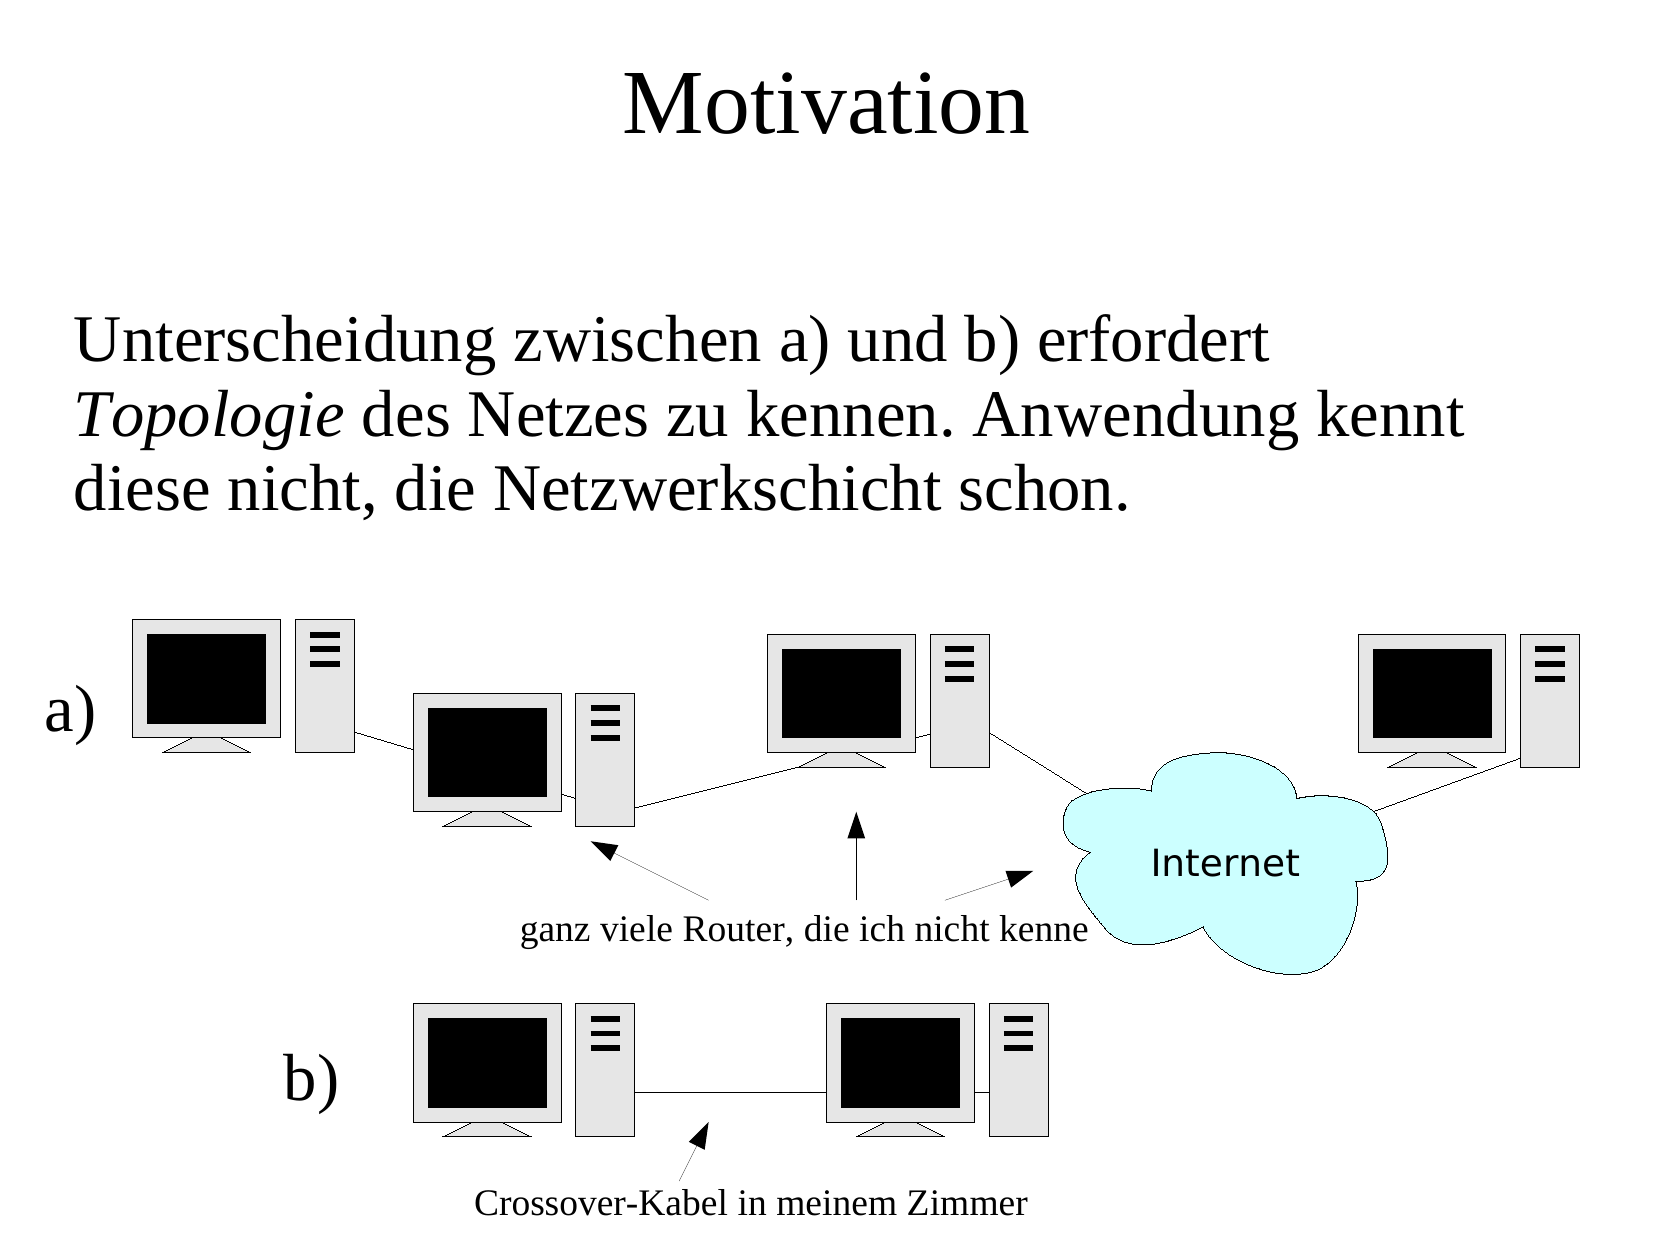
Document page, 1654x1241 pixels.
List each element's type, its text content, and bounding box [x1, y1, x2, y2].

text_box [132, 619, 281, 753]
text_box [413, 1003, 562, 1137]
text_box [989, 1003, 1049, 1137]
text_box [1358, 634, 1506, 768]
text_box [413, 693, 562, 827]
text_box Internet [1063, 752, 1388, 975]
text_box ganz viele Router, die ich nicht kenne [505, 900, 1093, 957]
text_box [575, 693, 635, 827]
text_box [930, 634, 990, 768]
text_box a) [29, 664, 112, 753]
text_box Unterscheidung zwischen a) und b) erfordert Topologie des Netzes zu kennen. Anwendung kennt diese nicht, die Netzwerkschicht schon. [59, 295, 1482, 533]
text_box [575, 1003, 635, 1137]
text_box Crossover-Kabel in meinem Zimmer [459, 1174, 1032, 1231]
text_box [1520, 634, 1580, 768]
text_box [767, 634, 916, 768]
title Motivation [82, 51, 1571, 255]
text_box [826, 1003, 975, 1137]
text_box b) [268, 1033, 355, 1123]
text_box [295, 619, 355, 753]
